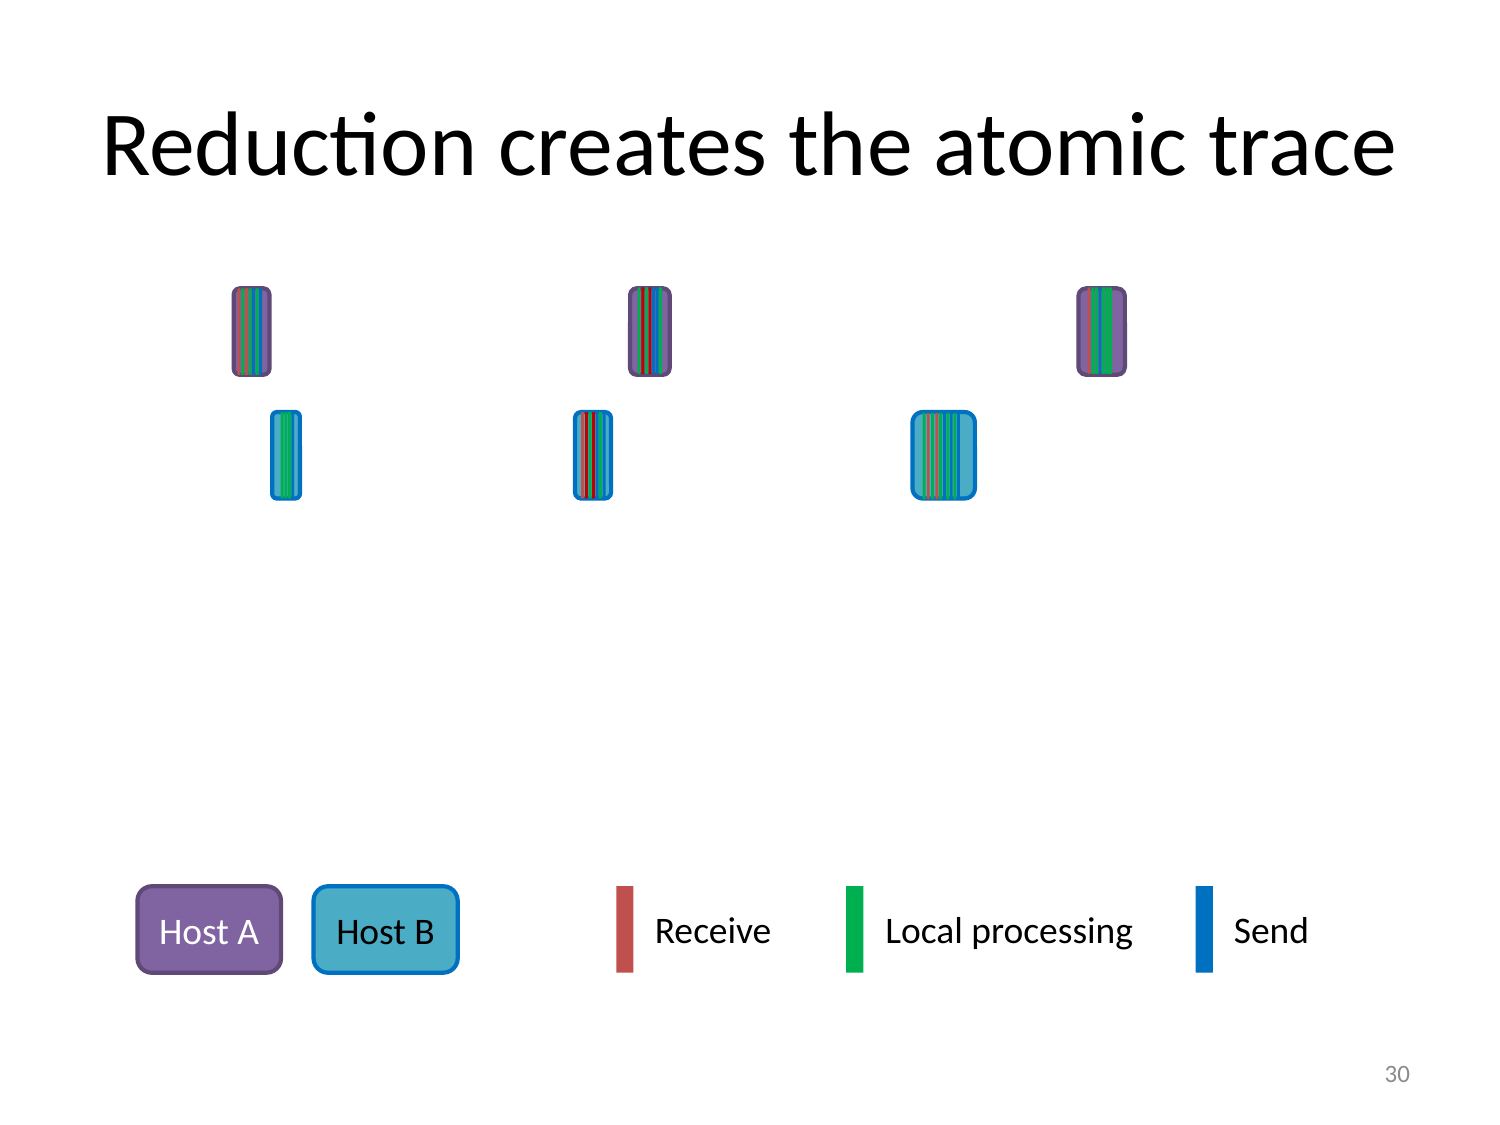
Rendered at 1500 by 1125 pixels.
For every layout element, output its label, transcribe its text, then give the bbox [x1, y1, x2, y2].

text_box Local processing [870, 899, 1149, 959]
title Reduction creates the atomic trace [75, 45, 1425, 233]
text_box [630, 287, 670, 375]
text_box Host A [137, 886, 282, 973]
text_box Send [1219, 899, 1325, 959]
text_box [1195, 886, 1213, 973]
text_box [1078, 287, 1125, 375]
text_box Receive [640, 899, 787, 959]
text_box [616, 886, 634, 973]
slide_number <number> [1074, 1042, 1425, 1103]
text_box [846, 886, 864, 973]
text_box [912, 412, 975, 500]
text_box [233, 288, 270, 375]
text_box [272, 412, 300, 499]
text_box [574, 412, 612, 499]
text_box Host B [313, 886, 458, 973]
